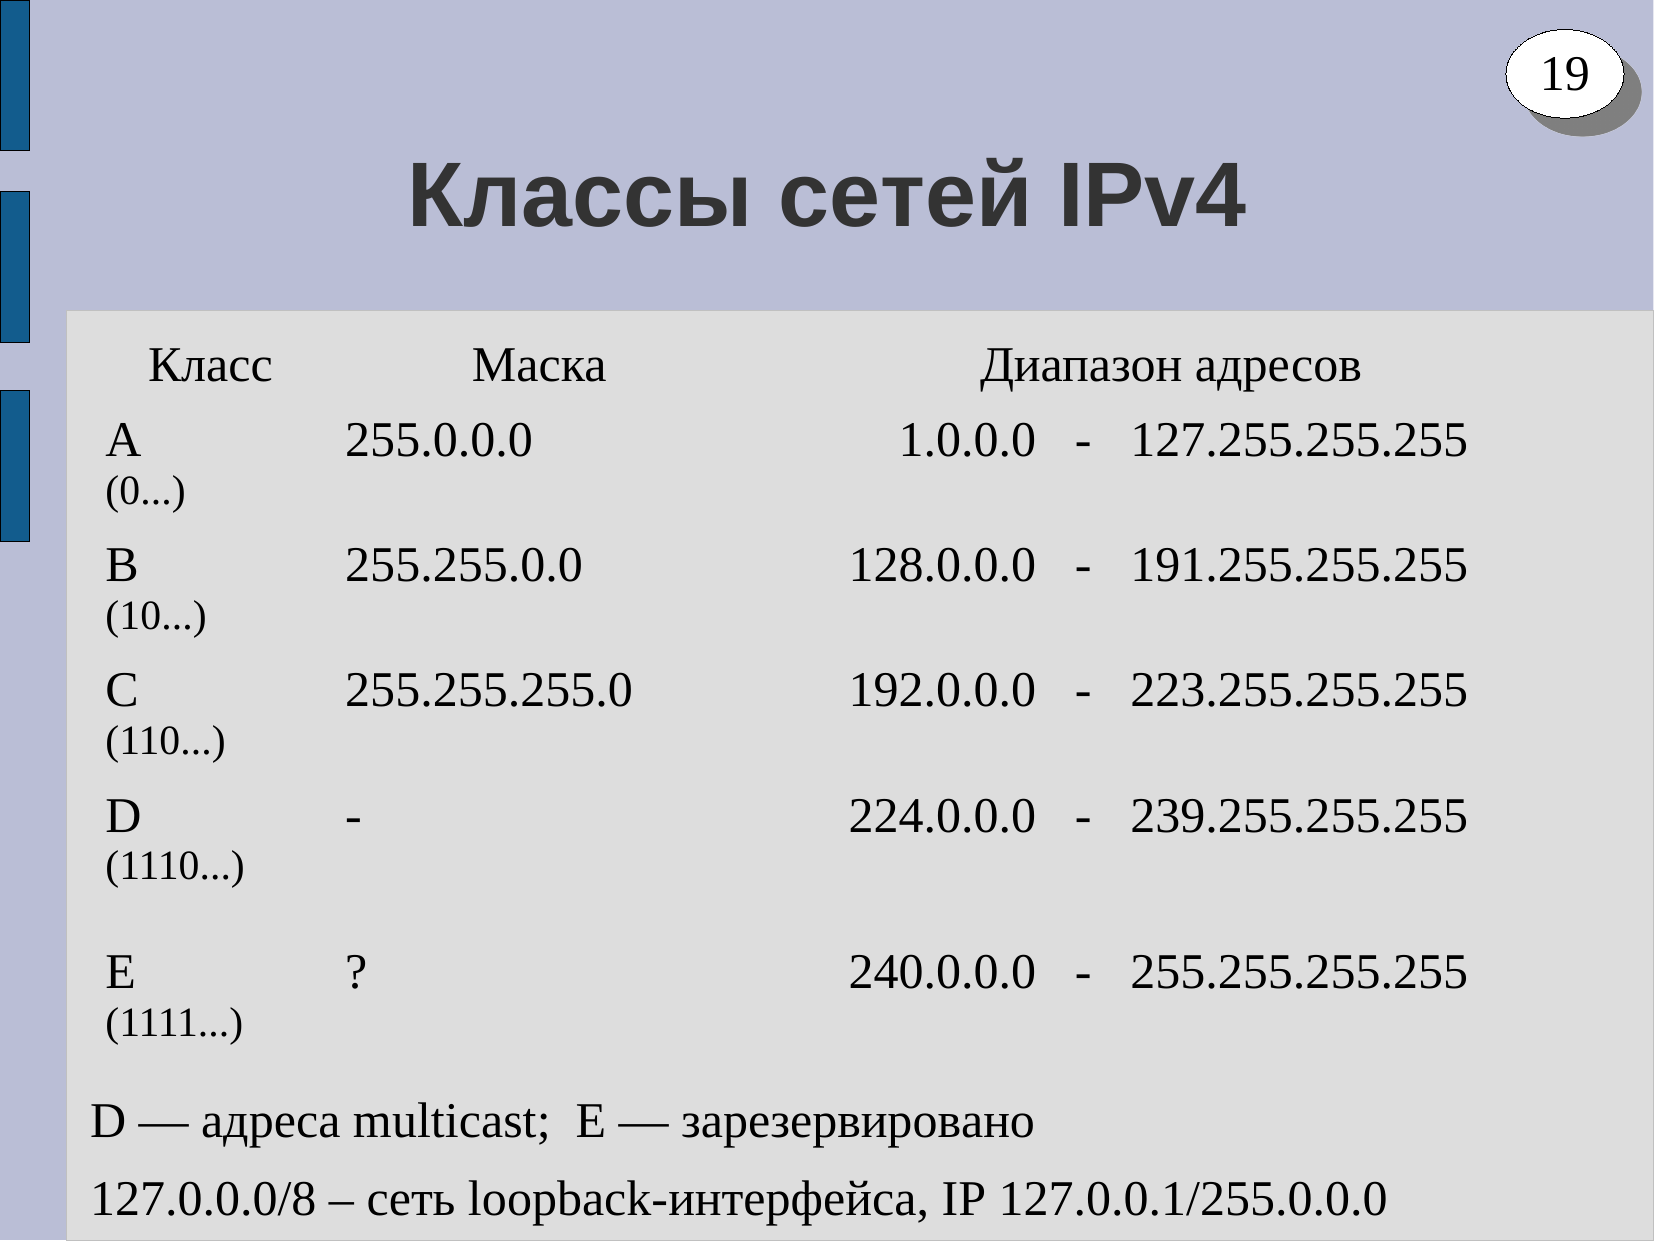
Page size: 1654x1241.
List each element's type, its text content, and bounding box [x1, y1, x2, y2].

text_box 19 [1505, 29, 1625, 119]
table_cell B (10...) [91, 529, 331, 655]
table_cell 192.0.0.0 [748, 655, 1051, 780]
table_cell ? [331, 936, 748, 1092]
table_cell C (110...) [91, 655, 331, 780]
table_cell A (0...) [91, 404, 331, 529]
table_cell 128.0.0.0 [748, 529, 1051, 655]
text_box D — адреса multicast; E — зарезервировано 127.0.0.0/8 – сеть loopback-интерфейса, IP 127.0.0.1/255.0.0.0 [89, 1092, 1388, 1233]
table_cell - [1051, 404, 1116, 529]
table_cell - [331, 780, 748, 936]
table_header Диапазон адресов [748, 329, 1594, 404]
table_cell 1.0.0.0 [748, 404, 1051, 529]
table_cell 240.0.0.0 [748, 936, 1051, 1092]
table_cell 127.255.255.255 [1116, 404, 1594, 529]
table_cell 255.255.255.0 [331, 655, 748, 780]
table_cell - [1051, 936, 1116, 1092]
table_cell 255.255.0.0 [331, 529, 748, 655]
table_cell - [1051, 529, 1116, 655]
table_cell 255.255.255.255 [1116, 936, 1594, 1093]
table_cell 239.255.255.255 [1116, 780, 1594, 936]
table_cell D (1110...) [91, 780, 331, 936]
table_cell 191.255.255.255 [1116, 529, 1594, 655]
table_cell - [1051, 655, 1116, 780]
table_cell 255.0.0.0 [331, 404, 748, 529]
table_cell E (1111...) [91, 936, 331, 1092]
table_header Класс [91, 329, 331, 404]
table_header Маска [331, 329, 748, 404]
title Классы сетей IPv4 [121, 91, 1534, 299]
table_cell 224.0.0.0 [748, 780, 1051, 936]
table_cell 223.255.255.255 [1116, 655, 1594, 780]
table_cell - [1051, 780, 1116, 936]
